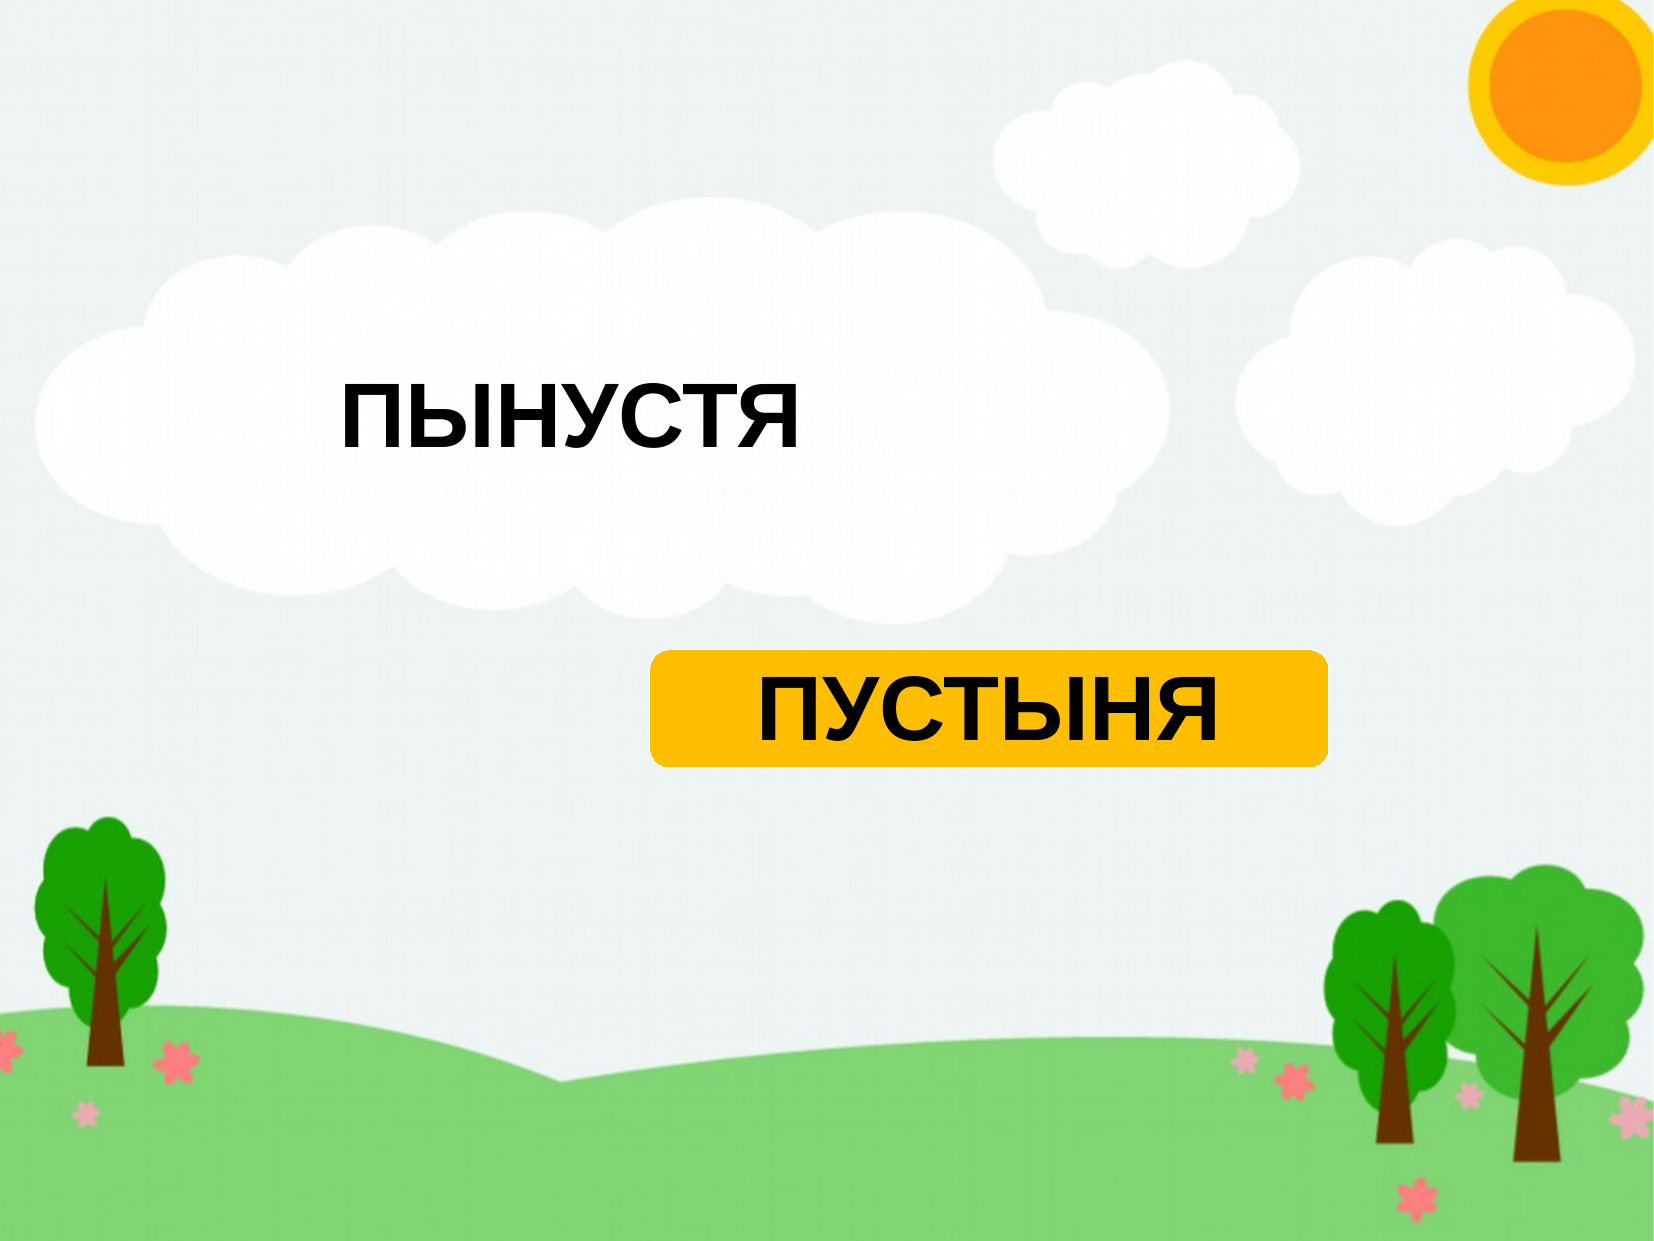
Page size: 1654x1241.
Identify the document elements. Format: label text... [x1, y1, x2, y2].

picture [0, 0, 1654, 1241]
text_box ПЫНУСТЯ [324, 356, 1270, 680]
text_box ПУСТЫНЯ [649, 649, 1329, 768]
